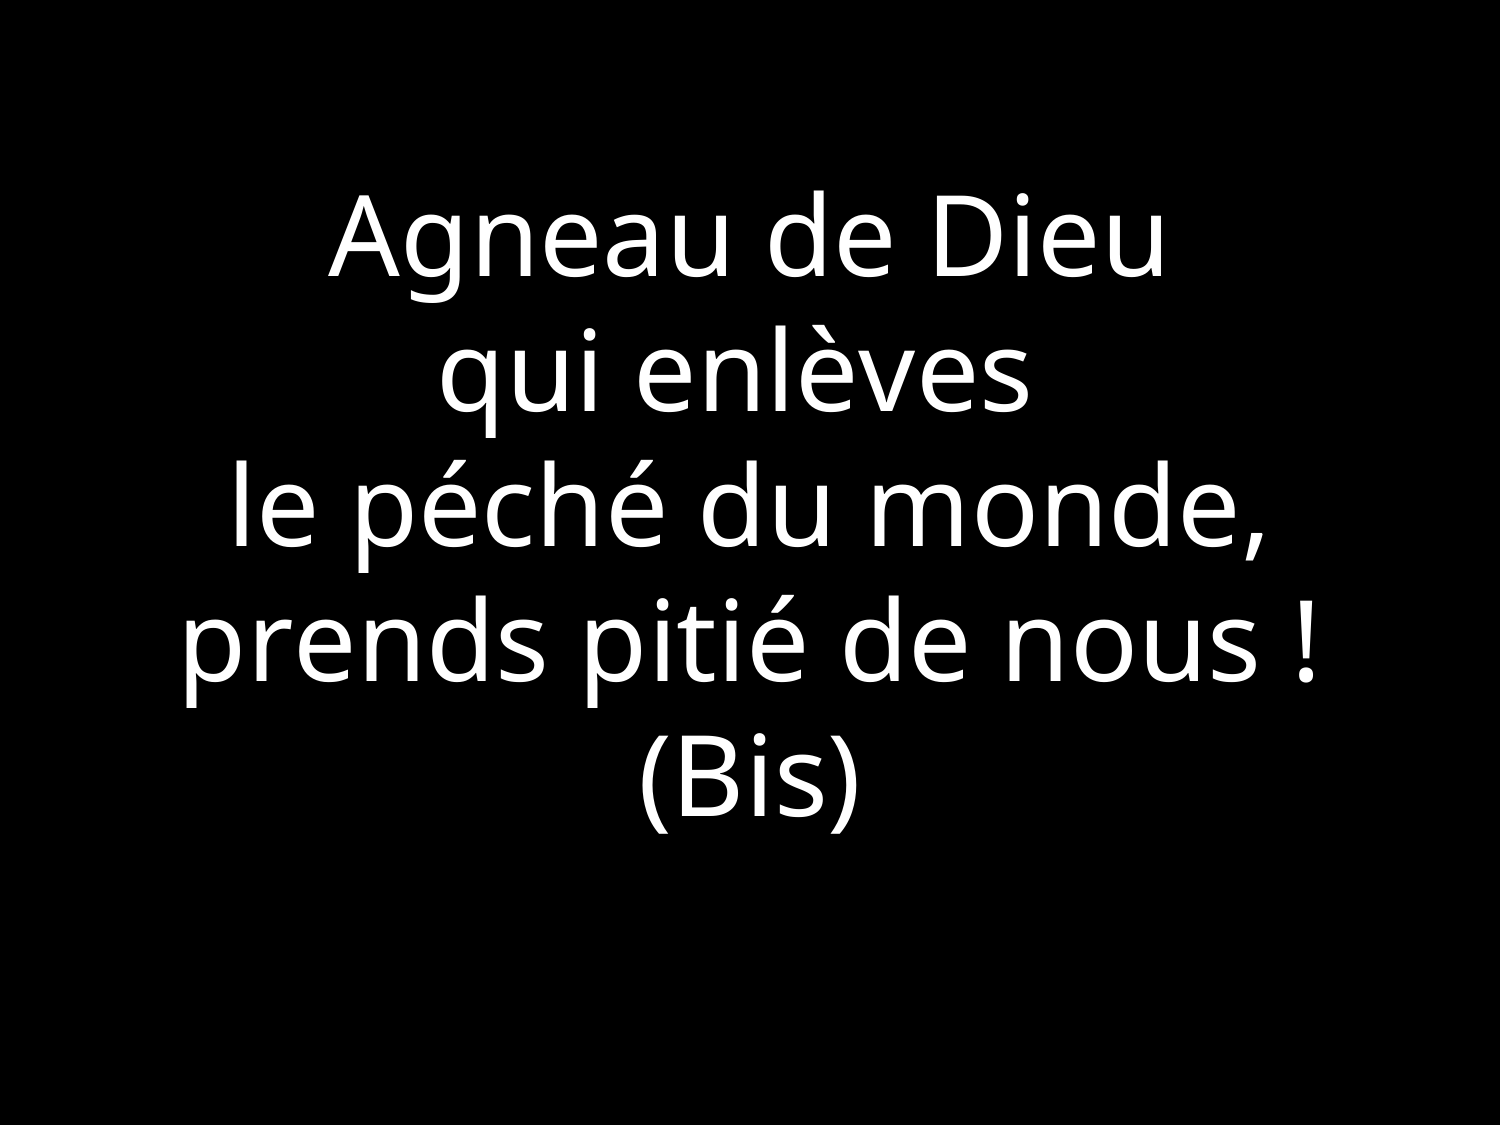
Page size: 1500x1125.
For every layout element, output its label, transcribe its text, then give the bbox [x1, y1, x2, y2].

text_box Agneau de Dieu qui enlèves le péché du monde, prends pitié de nous ! (Bis) [0, 314, 1500, 839]
